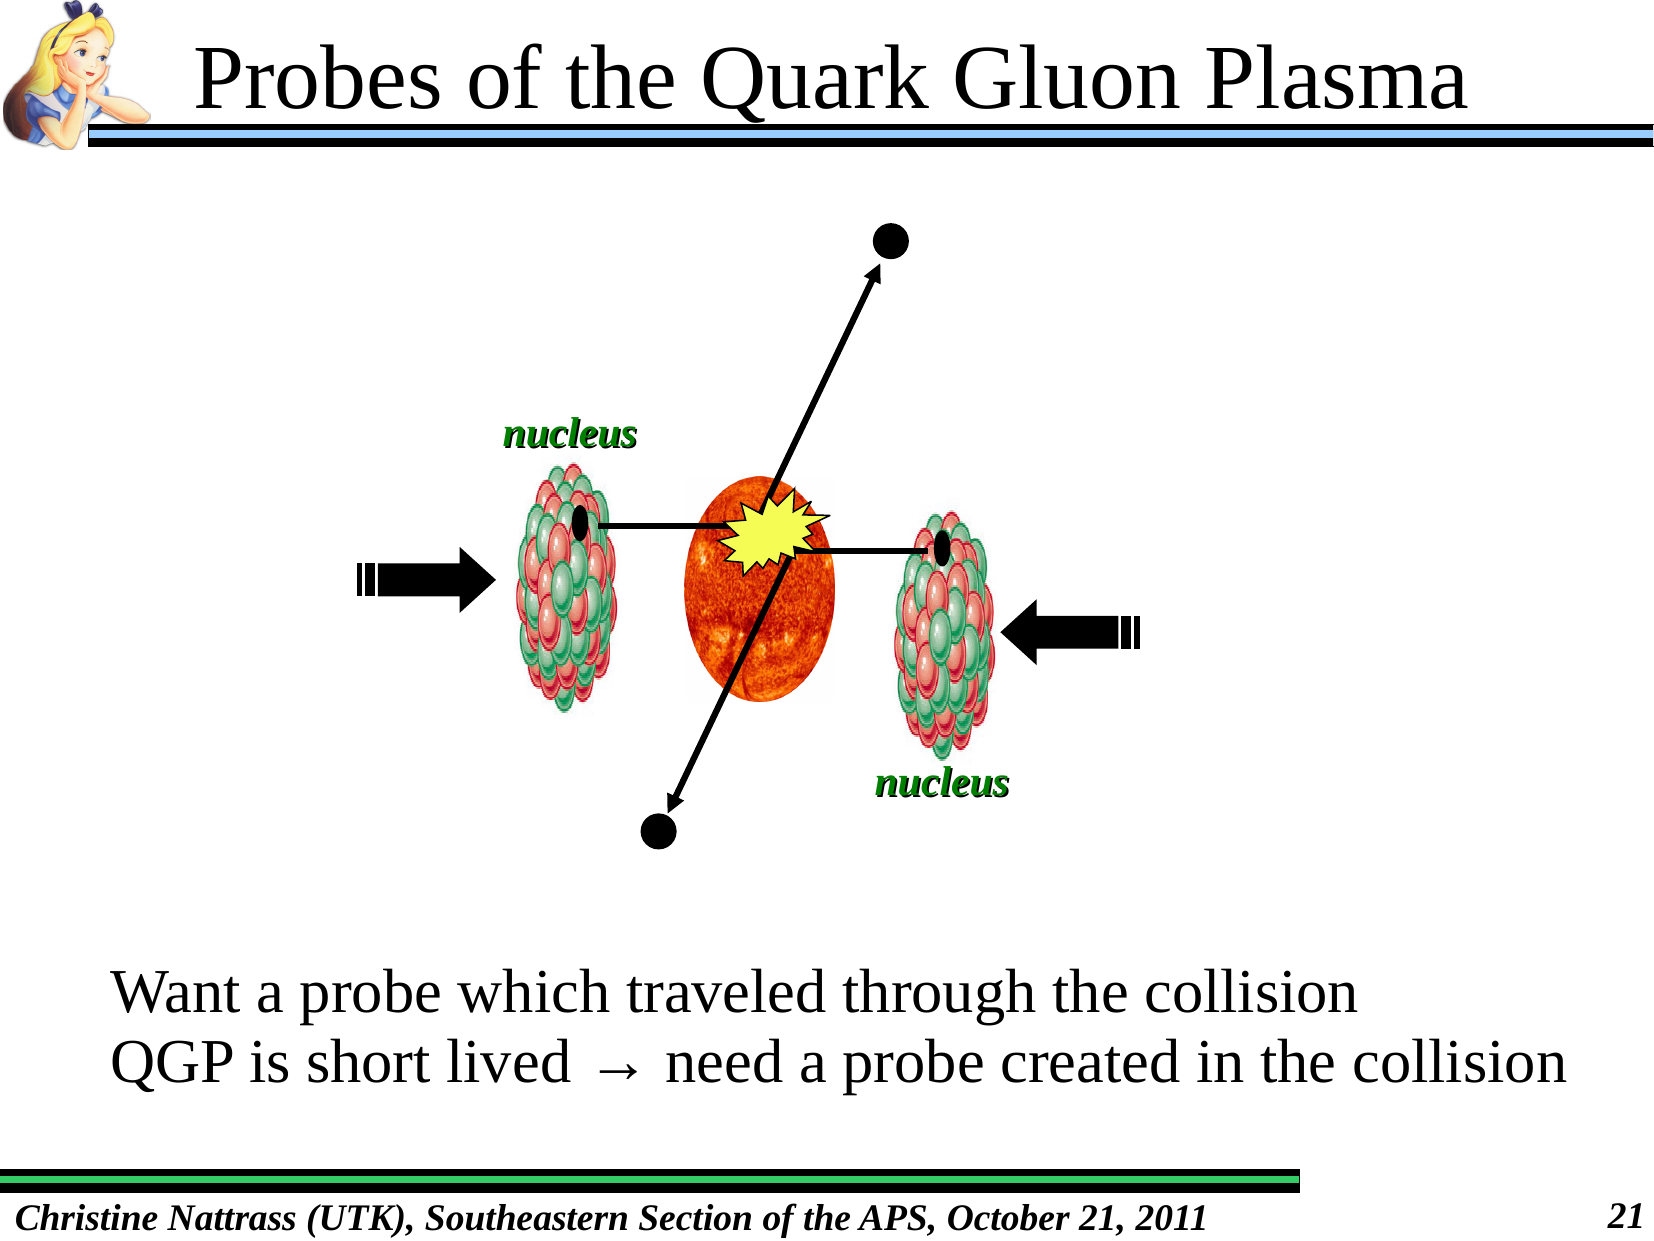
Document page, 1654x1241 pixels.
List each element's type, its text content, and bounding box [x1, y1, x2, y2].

text_box [1135, 617, 1139, 648]
picture [684, 476, 775, 523]
text_box [1001, 600, 1118, 664]
title Probes of the Quark Gluon Plasma [88, 15, 1577, 139]
text_box [572, 505, 588, 541]
text_box [378, 548, 495, 612]
picture [725, 554, 835, 702]
text_box [366, 564, 374, 596]
text_box [873, 223, 909, 259]
text_box nucleus [487, 401, 652, 464]
picture [514, 464, 620, 719]
text_box [357, 564, 362, 596]
text_box Want a probe which traveled through the collision QGP is short lived → need a probe created in the collision [95, 949, 1583, 1173]
picture [3, 0, 151, 150]
text_box [717, 488, 831, 577]
picture [772, 476, 835, 548]
text_box [641, 814, 676, 849]
text_box nucleus [859, 750, 1024, 812]
picture [892, 496, 998, 750]
text_box [1122, 617, 1131, 648]
picture [684, 529, 786, 702]
text_box [934, 531, 950, 566]
